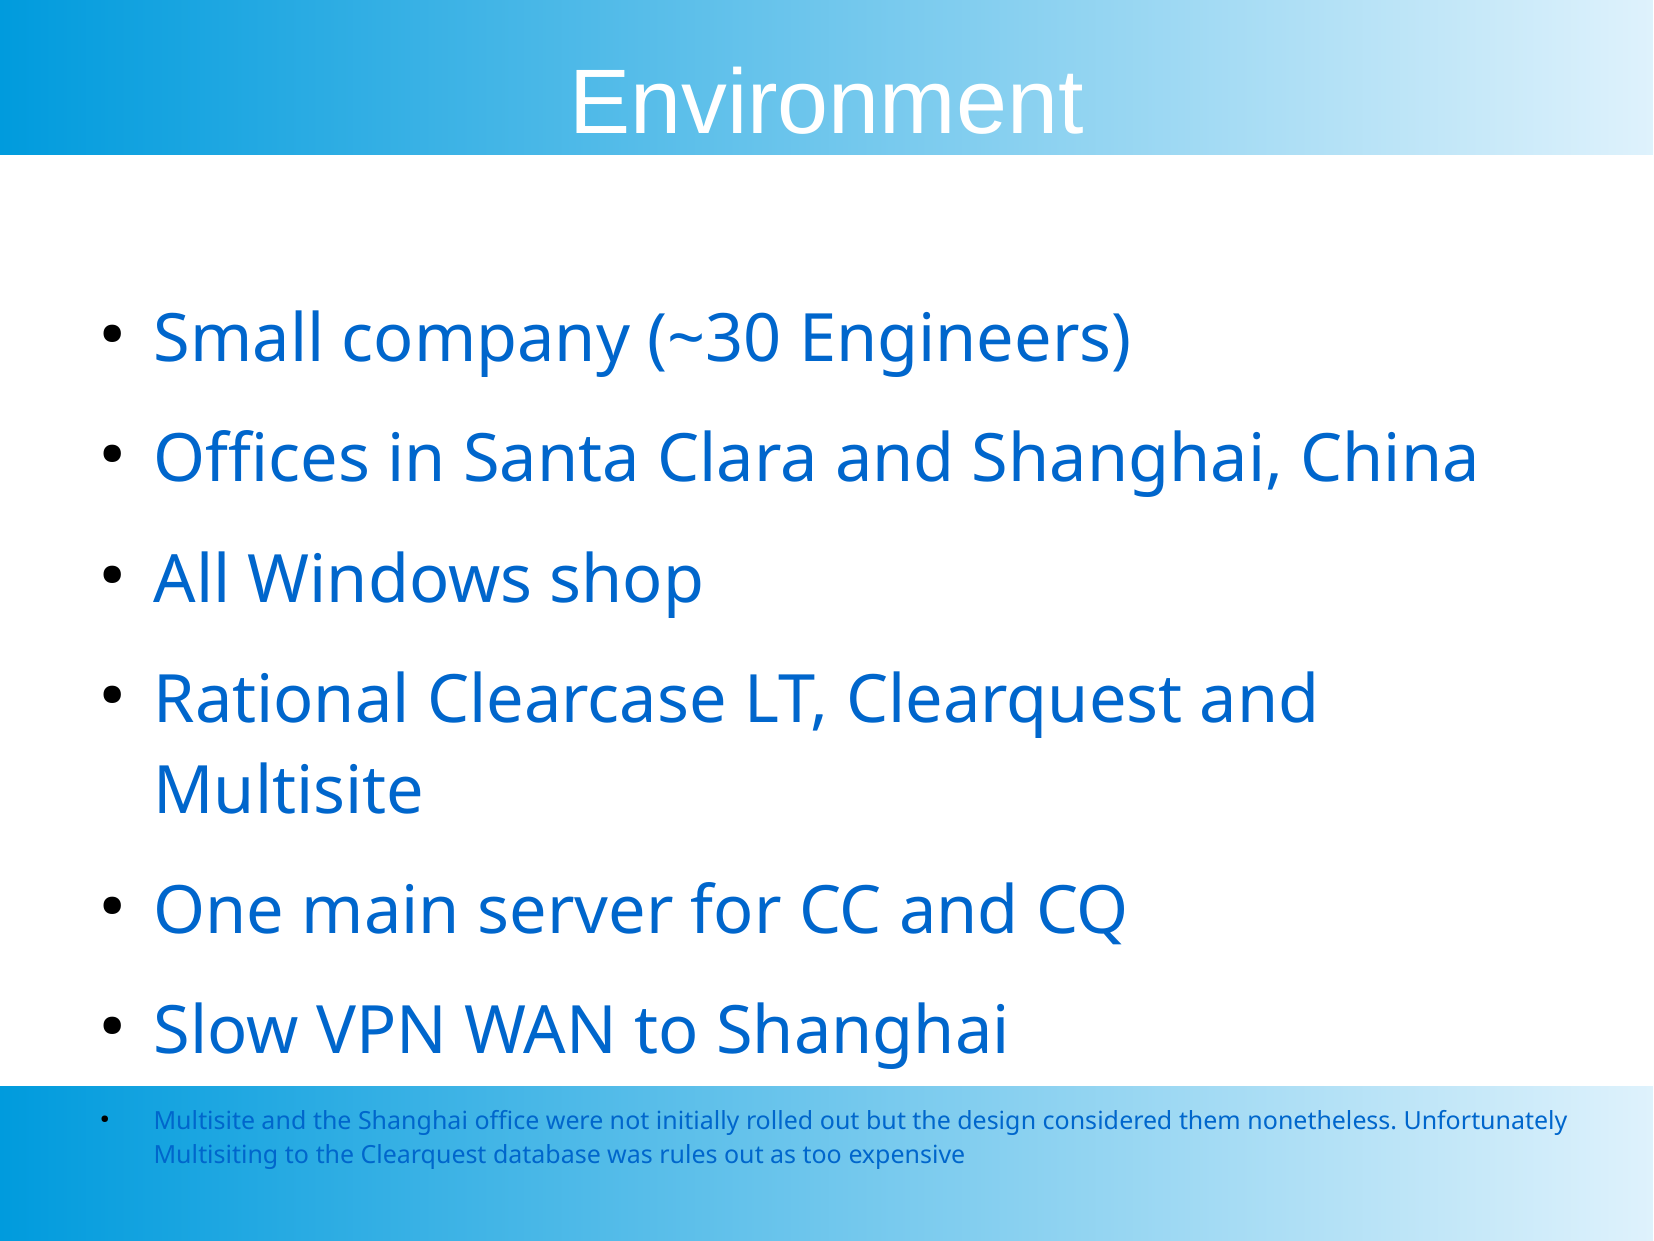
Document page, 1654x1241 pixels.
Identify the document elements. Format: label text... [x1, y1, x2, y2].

list Small company (~30 Engineers) Offices in Santa Clara and Shanghai, China All Windows shop Rational Clearcase LT, Clearquest and Multisite One main server for CC and CQ Slow VPN WAN to Shanghai Multisite and the Shanghai office were not initially rolled out but the design considered them nonetheless. Unfortunately Multisiting to the Clearquest database was rules out as too expensive [82, 290, 1571, 1010]
title Environment [82, 49, 1571, 155]
